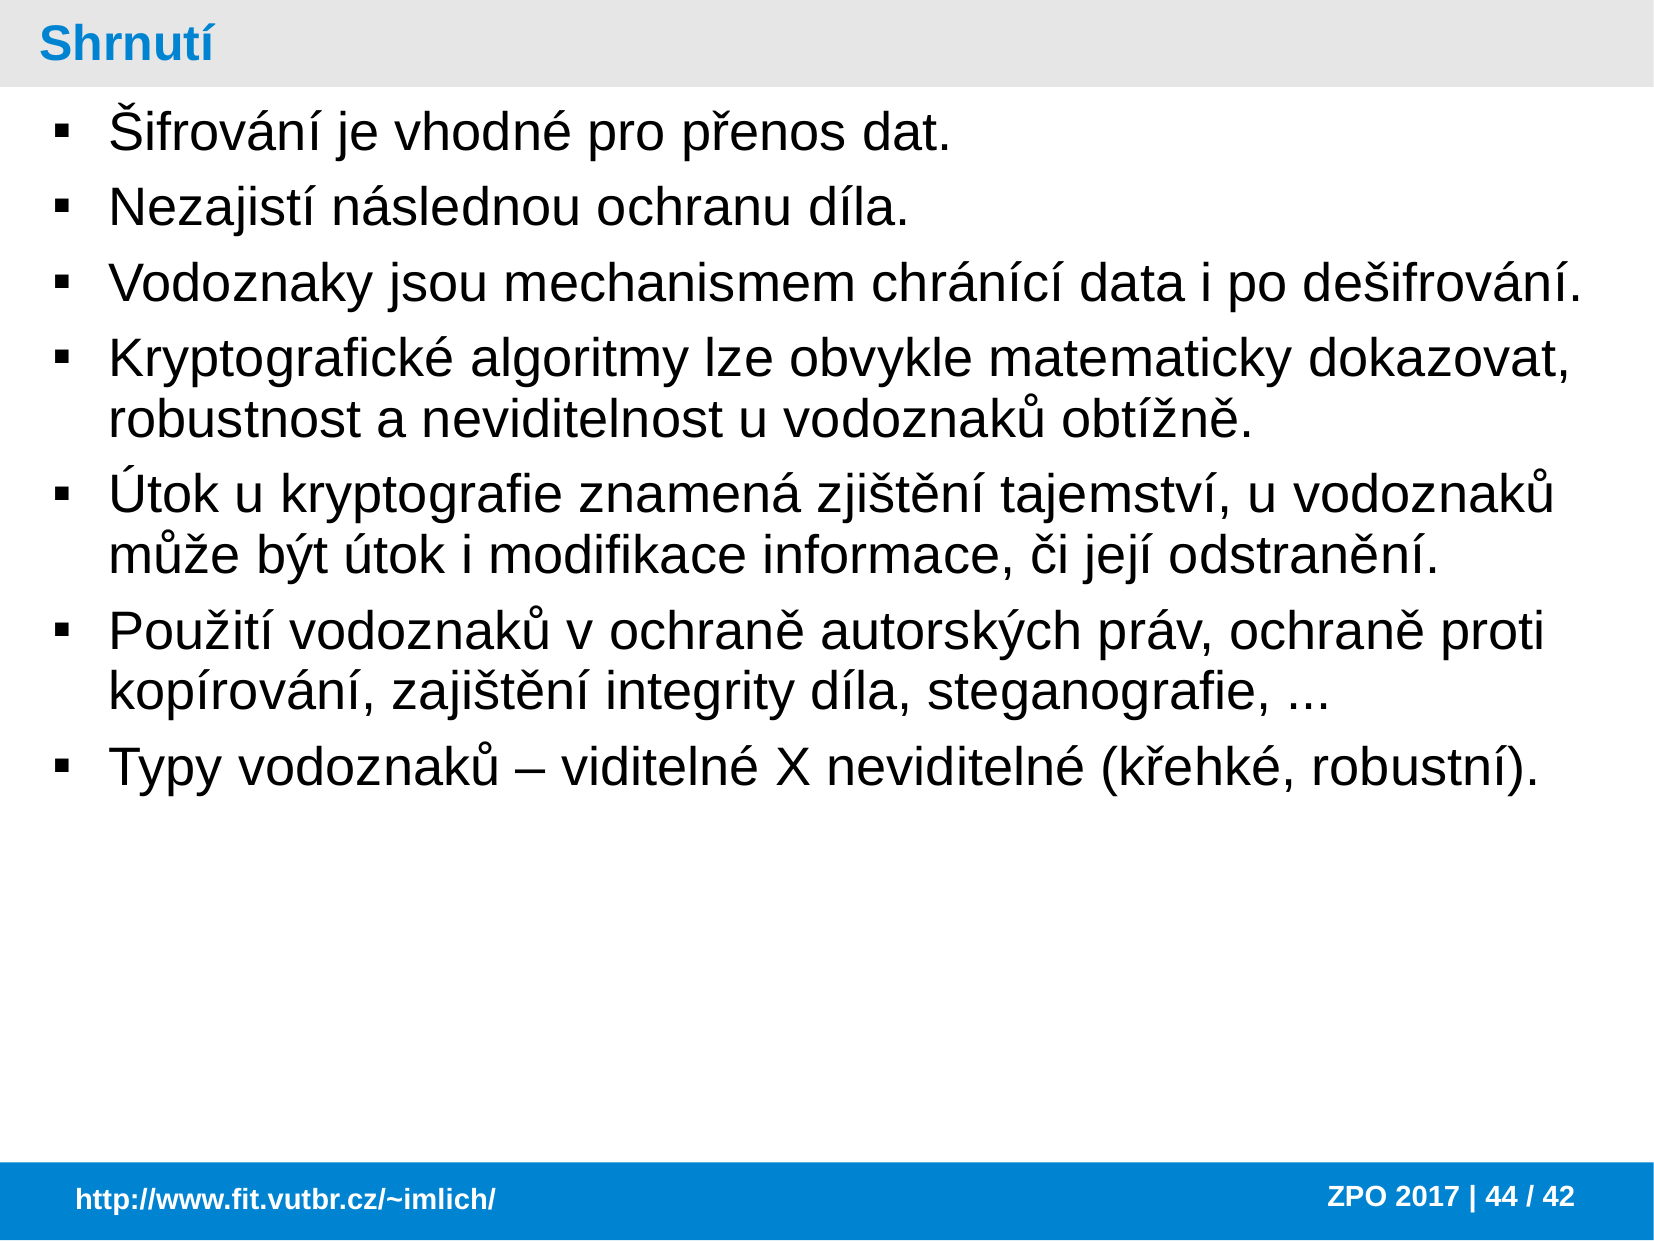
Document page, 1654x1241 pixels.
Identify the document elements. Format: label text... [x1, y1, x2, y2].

list Šifrování je vhodné pro přenos dat. Nezajistí následnou ochranu díla. Vodoznaky jsou mechanismem chránící data i po dešifrování. Kryptografické algoritmy lze obvykle matematicky dokazovat, robustnost a neviditelnost u vodoznaků obtížně. Útok u kryptografie znamená zjištění tajemství, u vodoznaků může být útok i modifikace informace, či její odstranění. Použití vodoznaků v ochraně autorských práv, ochraně proti kopírování, zajištění integrity díla, steganografie, ... Typy vodoznaků – viditelné X neviditelné (křehké, robustní). [37, 101, 1613, 1126]
title Shrnutí [39, 5, 1615, 81]
